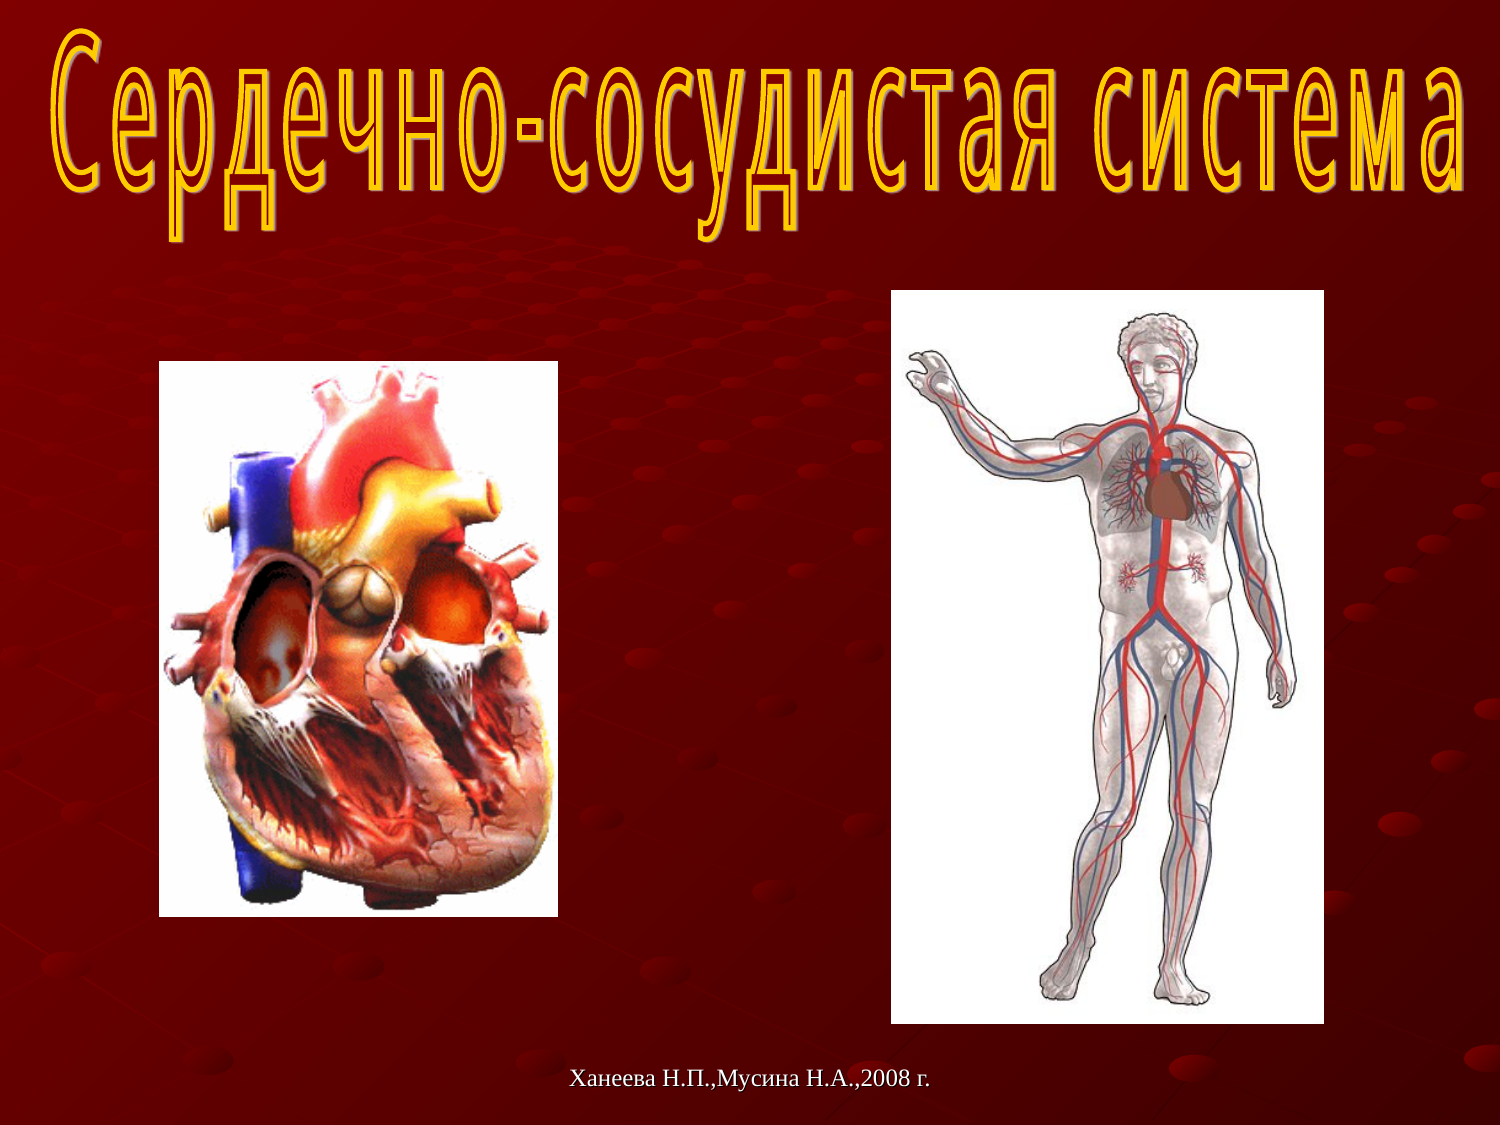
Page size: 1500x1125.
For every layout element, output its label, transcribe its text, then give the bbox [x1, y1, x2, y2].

picture [159, 361, 558, 917]
picture [891, 290, 1324, 1024]
text_box Сердечно-сосудистая система [1013, 71, 1052, 188]
text_box Сердечно-сосудистая система [1145, 71, 1184, 188]
text_box Сердечно-сосудистая система [341, 71, 379, 188]
text_box Сердечно-сосудистая система [53, 31, 97, 190]
text_box Сердечно-сосудистая система [461, 69, 502, 190]
text_box Сердечно-сосудистая система [114, 69, 153, 190]
text_box Сердечно-сосудистая система [870, 69, 902, 190]
text_box Сердечно-сосудистая система [598, 69, 639, 190]
text_box Сердечно-сосудистая система [1296, 69, 1334, 190]
text_box Сердечно-сосудистая система [961, 69, 998, 190]
text_box Сердечно-сосудистая система [749, 71, 794, 228]
text_box Сердечно-сосудистая система [1353, 71, 1400, 188]
text_box Сердечно-сосудистая система [1205, 69, 1238, 190]
text_box Сердечно-сосудистая система [285, 69, 323, 190]
text_box Сердечно-сосудистая система [401, 71, 440, 188]
text_box Сердечно-сосудистая система [552, 69, 585, 190]
text_box Сердечно-сосудистая система [810, 71, 849, 188]
text_box Сердечно-сосудистая система [699, 71, 741, 240]
text_box Сердечно-сосудистая система [913, 71, 949, 188]
text_box Сердечно-сосудистая система [657, 69, 690, 190]
text_box Сердечно-сосудистая система [1096, 69, 1129, 190]
text_box Сердечно-сосудистая система [226, 71, 271, 228]
text_box Сердечно-сосудистая система [1423, 69, 1459, 190]
text_box Сердечно-сосудистая система [1248, 71, 1285, 188]
text_box Сердечно-сосудистая система [171, 69, 211, 240]
